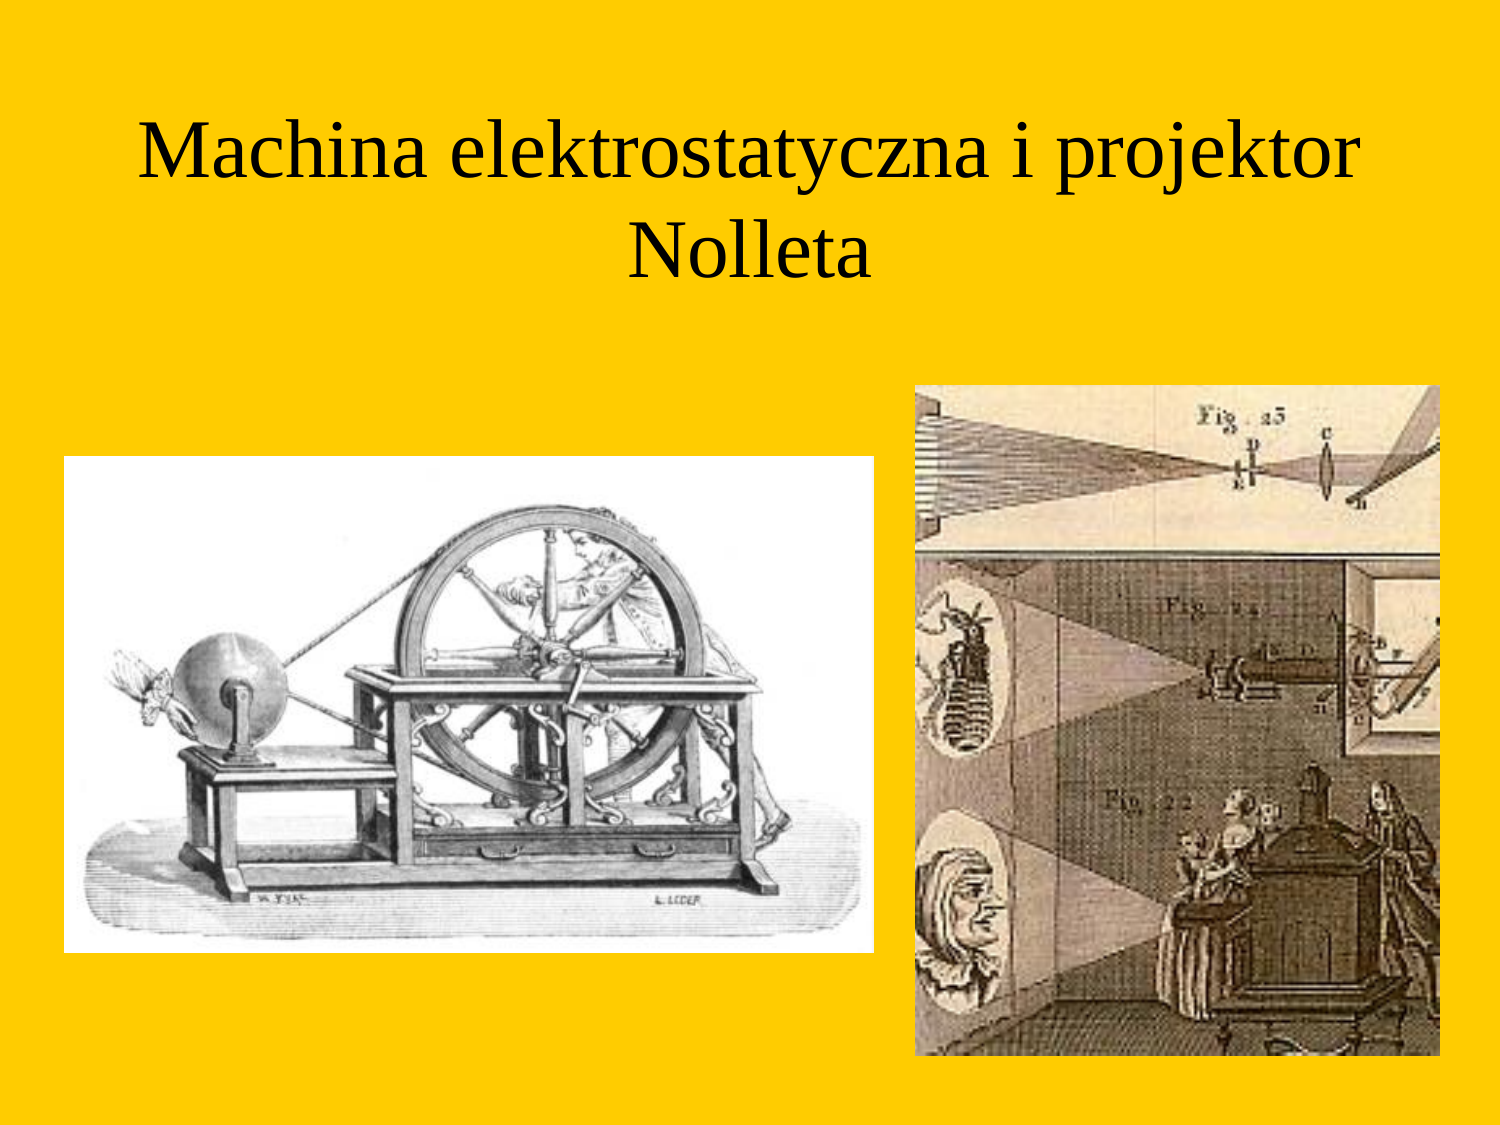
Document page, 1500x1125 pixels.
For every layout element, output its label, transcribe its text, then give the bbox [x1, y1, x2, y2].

text_box [915, 385, 1440, 1056]
text_box [64, 456, 874, 953]
title Machina elektrostatyczna i projektor Nolleta [112, 86, 1388, 302]
